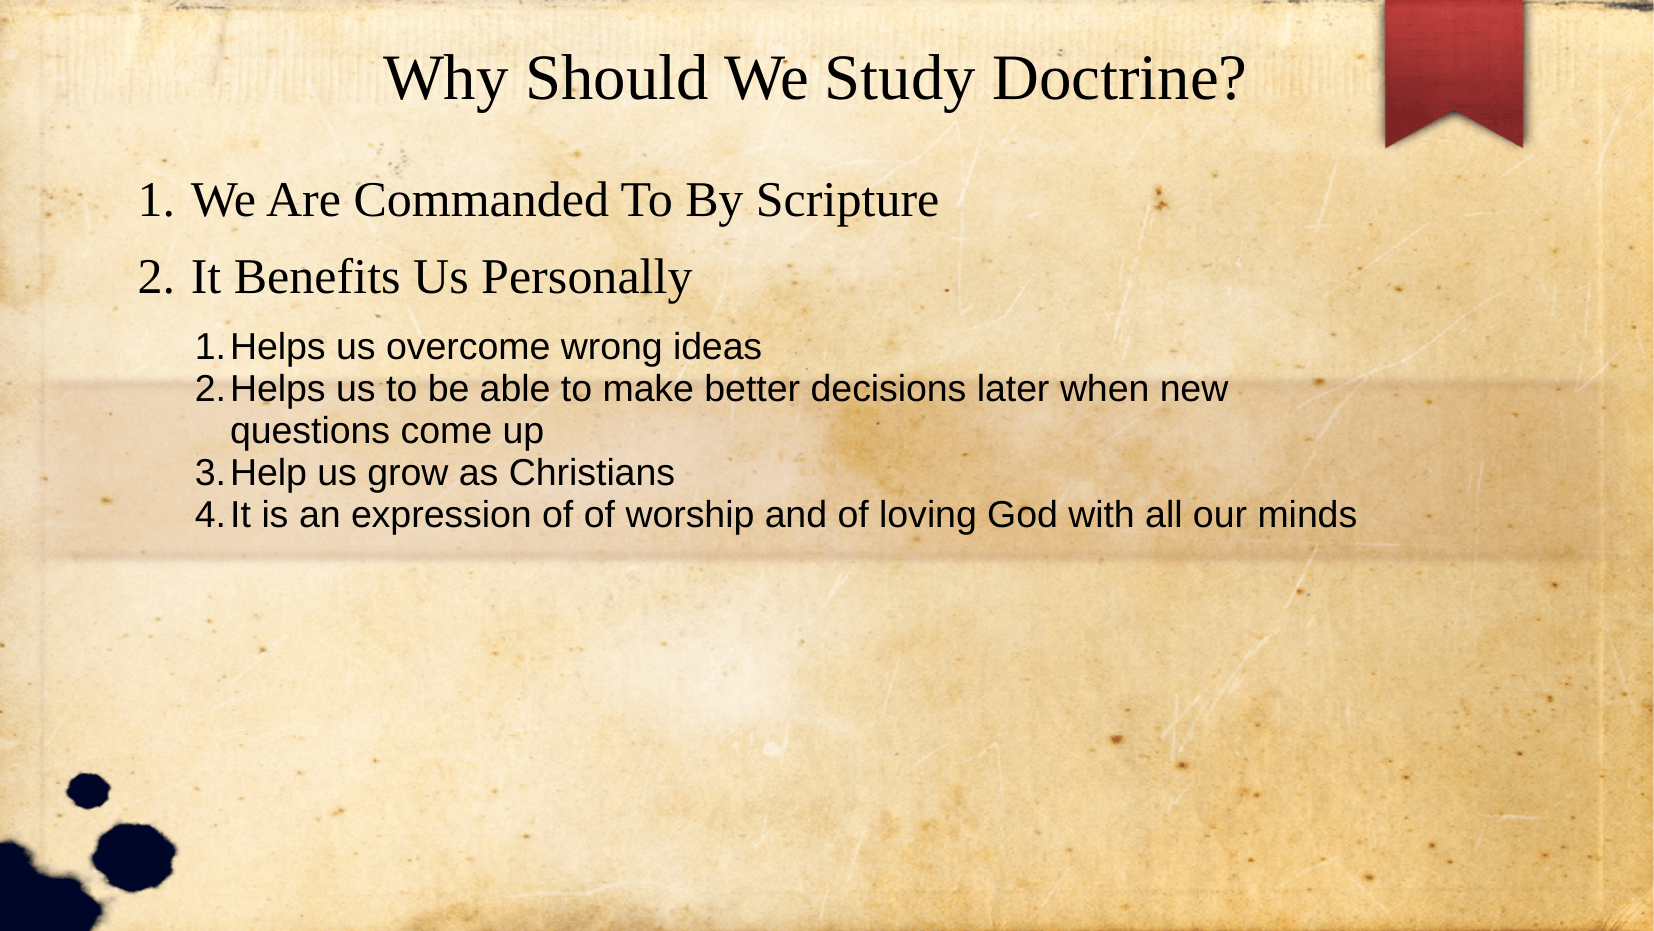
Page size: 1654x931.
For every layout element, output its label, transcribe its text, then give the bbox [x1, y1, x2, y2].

list We Are Commanded To By Scripture It Benefits Us Personally [120, 172, 1336, 331]
picture [0, 0, 1654, 931]
title Why Should We Study Doctrine? [71, 0, 1561, 156]
text_box Helps us overcome wrong ideas Helps us to be able to make better decisions later when new questions come up Help us grow as Christians It is an expression of of worship and of loving God with all our minds [180, 318, 1396, 543]
